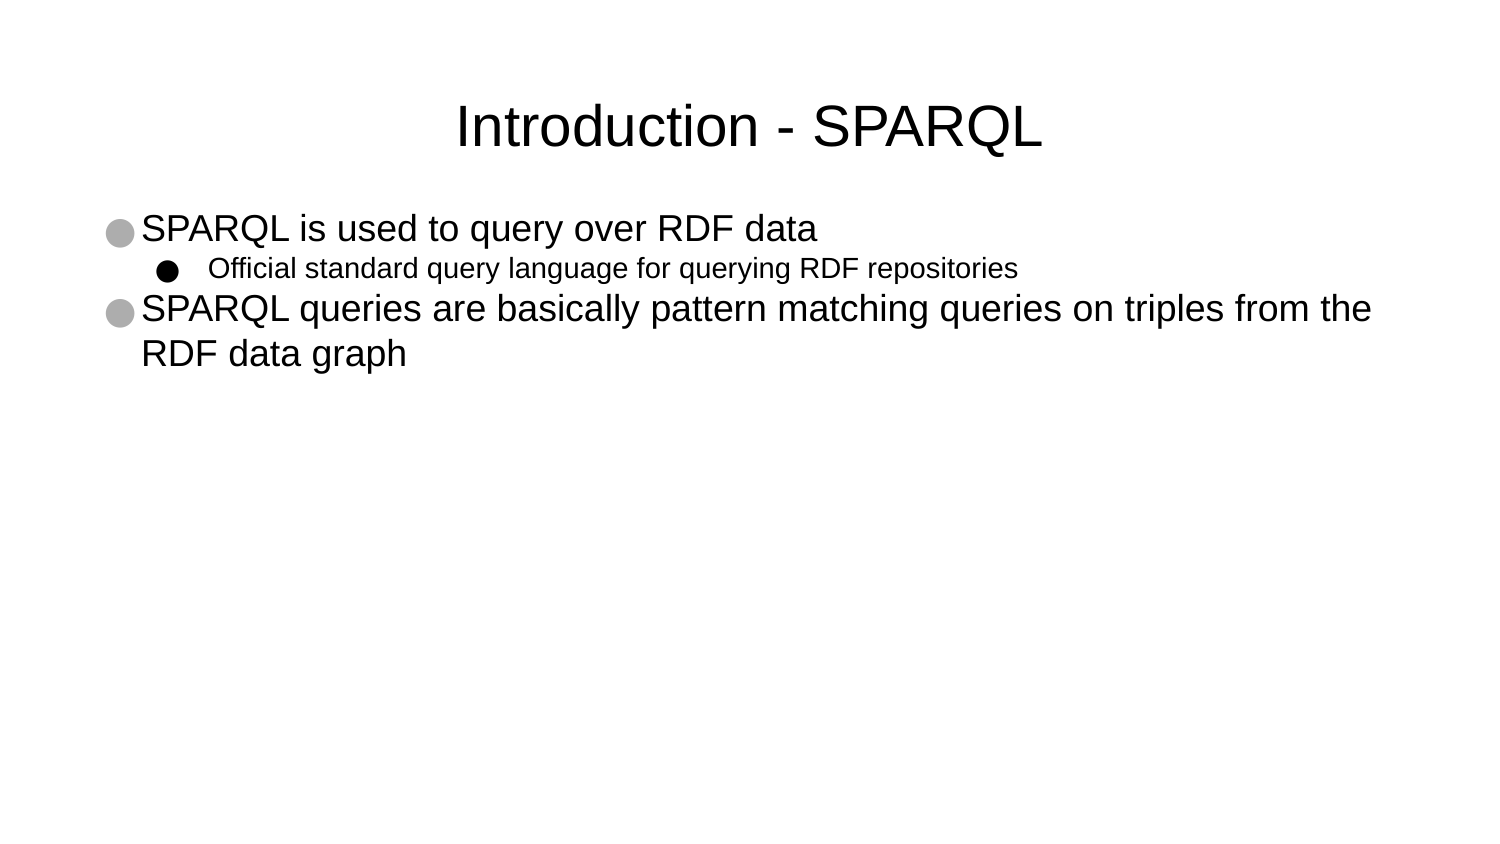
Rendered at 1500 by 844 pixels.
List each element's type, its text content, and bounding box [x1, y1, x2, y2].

text_box SPARQL is used to query over RDF data Official standard query language for querying RDF repositories SPARQL queries are basically pattern matching queries on triples from the RDF data graph [51, 189, 1449, 750]
text_box Introduction - SPARQL [51, 72, 1449, 167]
